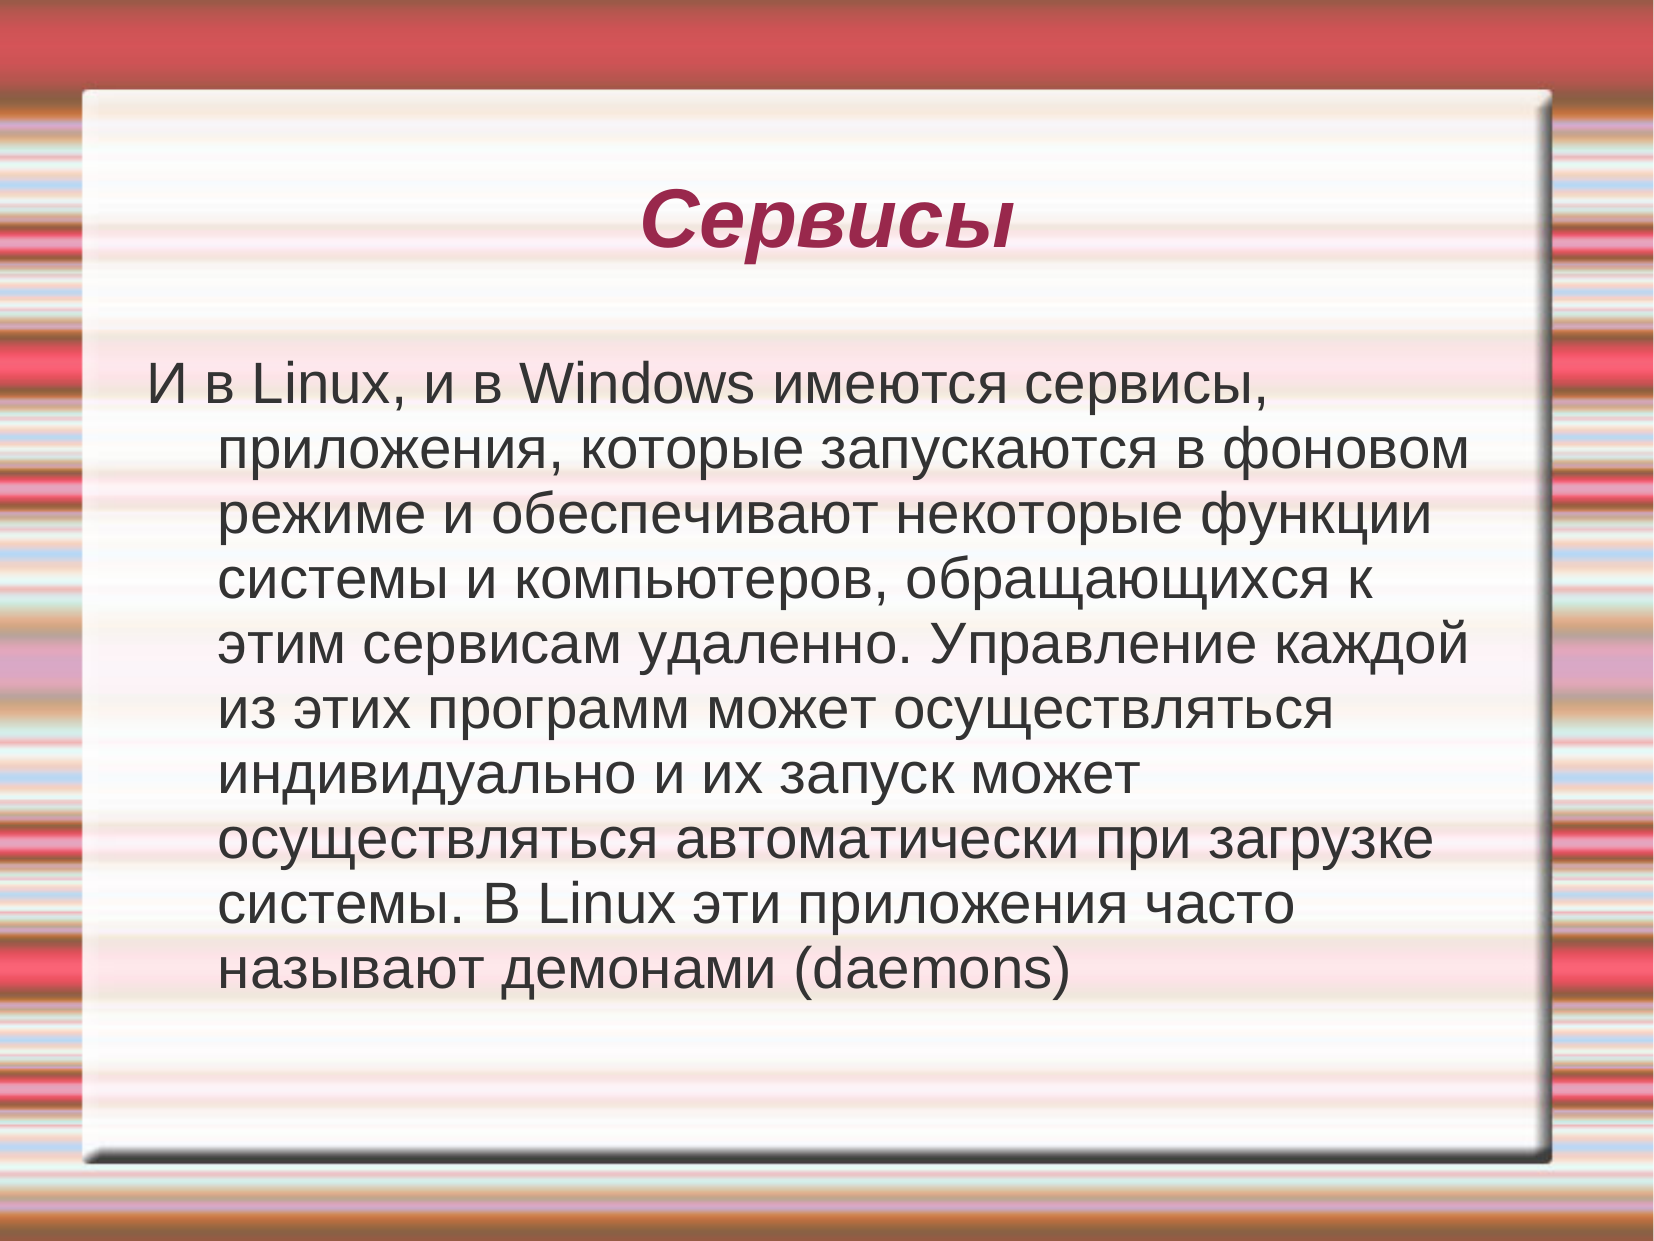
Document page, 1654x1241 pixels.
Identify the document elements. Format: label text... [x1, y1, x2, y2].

list И в Linux, и в Windows имеются сервисы, приложения, которые запускаются в фоновом режиме и обеспечивают некоторые функции системы и компьютеров, обращающихся к этим сервисам удаленно. Управление каждой из этих программ может осуществляться индивидуально и их запуск может осуществляться автоматически при загрузке системы. В Linux эти приложения часто называют демонами (daemons) [134, 350, 1516, 1133]
picture [0, 0, 1654, 1241]
title Сервисы [121, 114, 1534, 322]
